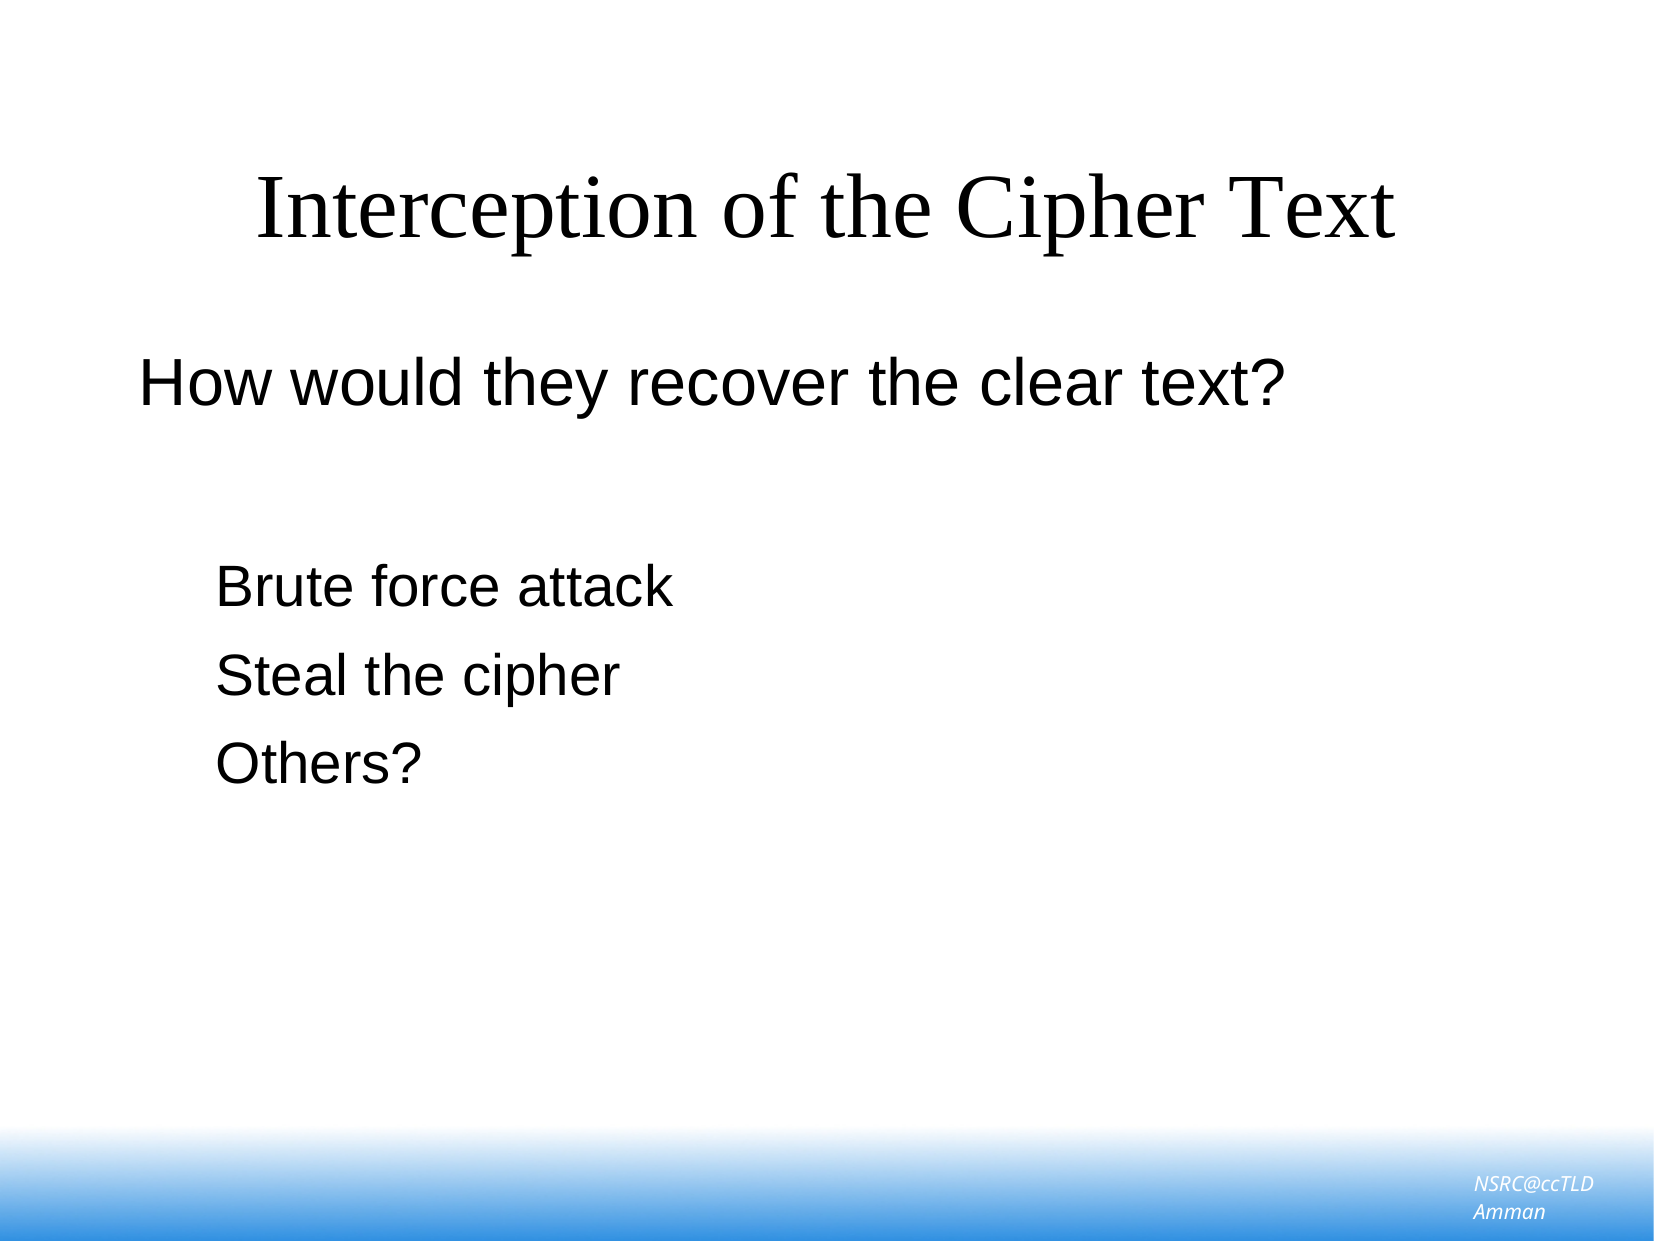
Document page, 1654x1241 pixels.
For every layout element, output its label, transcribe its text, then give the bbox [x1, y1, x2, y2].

title Interception of the Cipher Text [121, 102, 1534, 310]
list How would they recover the clear text? Brute force attack Steal the cipher Others? [121, 344, 1534, 1127]
picture [0, 1124, 1654, 1241]
